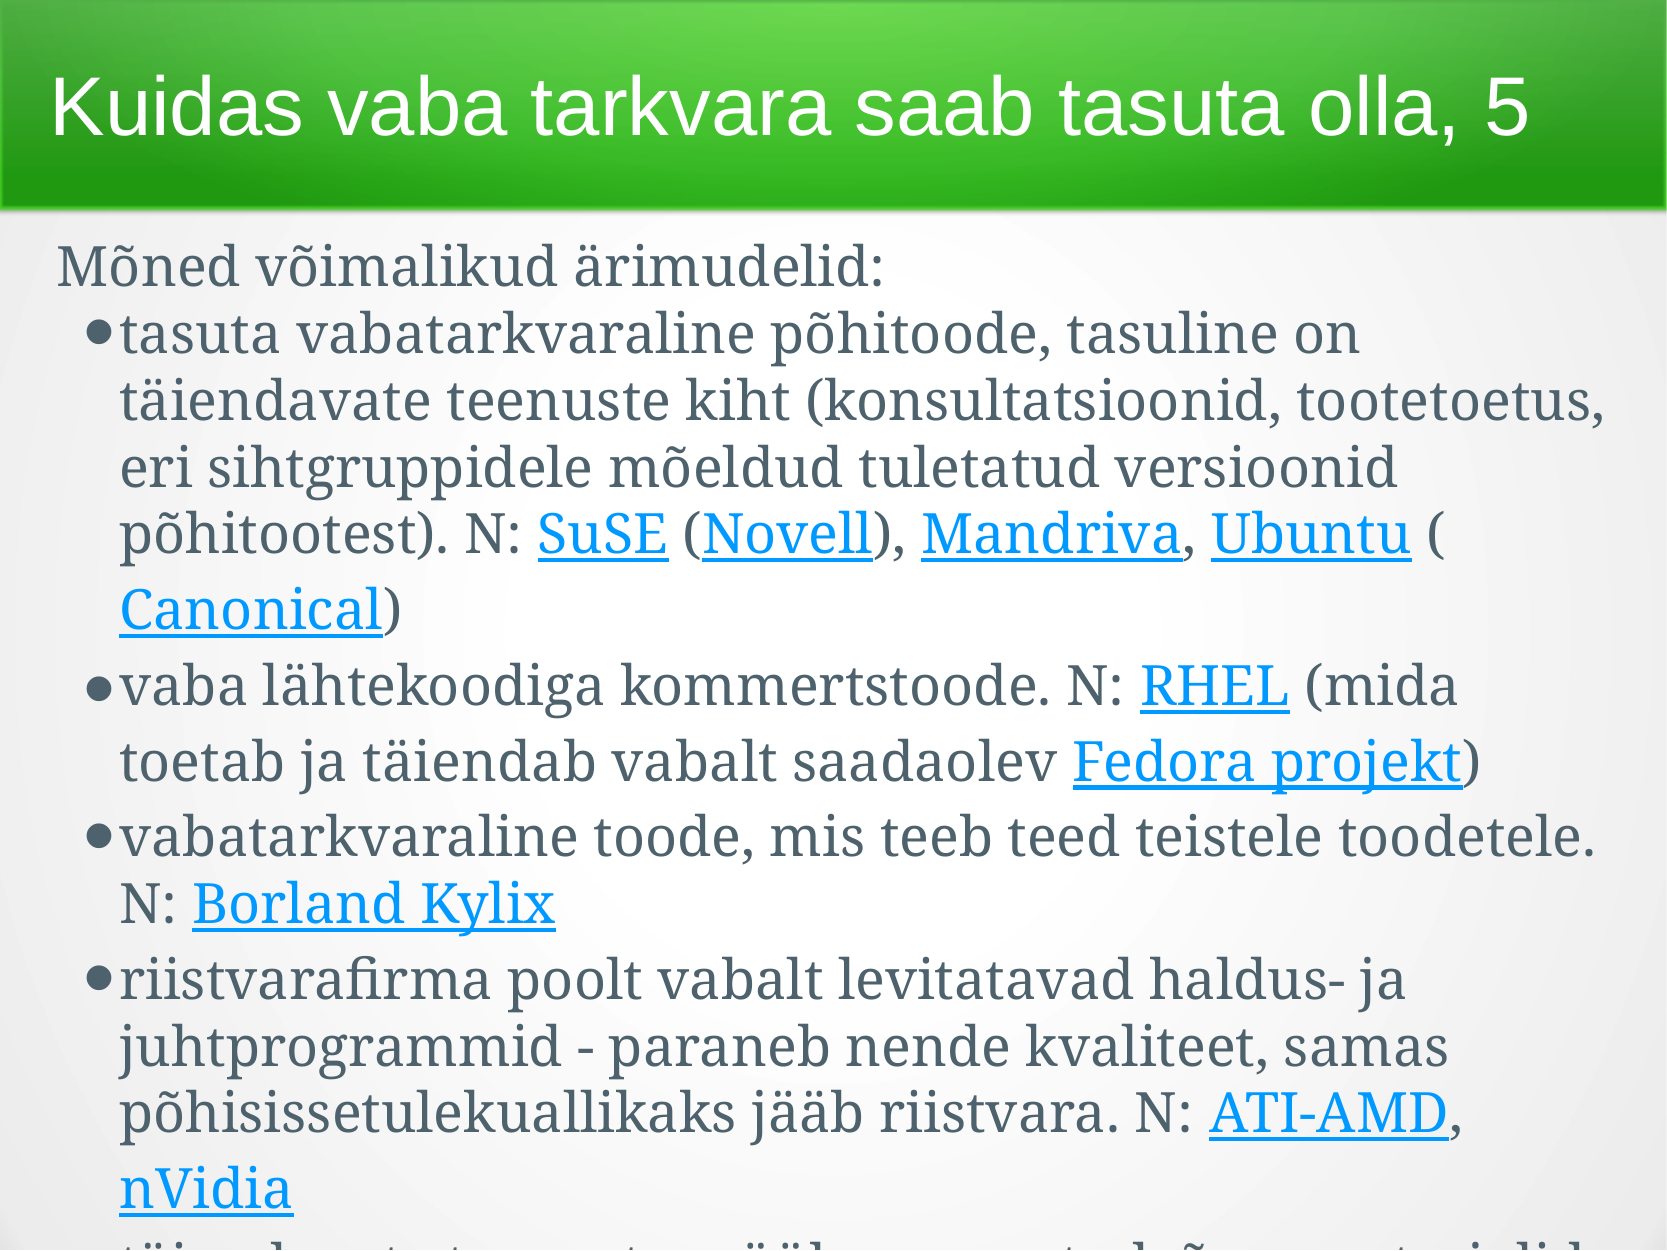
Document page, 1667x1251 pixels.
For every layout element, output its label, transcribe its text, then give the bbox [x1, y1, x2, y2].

title Kuidas vaba tarkvara saab tasuta olla, 5 [49, 59, 1633, 154]
list Mõned võimalikud ärimudelid: tasuta vabatarkvaraline põhitoode, tasuline on täiendavate teenuste kiht (konsultatsioonid, tootetoetus, eri sihtgruppidele mõeldud tuletatud versioonid põhitootest). N: SuSE (Novell), Mandriva, Ubuntu (Canonical) vaba lähtekoodiga kommertstoode. N: RHEL (mida toetab ja täiendab vabalt saadaolev Fedora projekt) vabatarkvaraline toode, mis teeb teed teistele toodetele. N: Borland Kylix riistvarafirma poolt vabalt levitatavad haldus- ja juhtprogrammid - paraneb nende kvaliteet, samas põhisissetulekuallikaks jääb riistvara. N: ATI-AMD, nVidia täiendavate teenuste müük - raamatud, õppematerjalid, pudi-padi (maskotid, märgid jne). N: O'Reilly kirjastus. [50, 225, 1631, 1223]
picture [0, 0, 1667, 1250]
